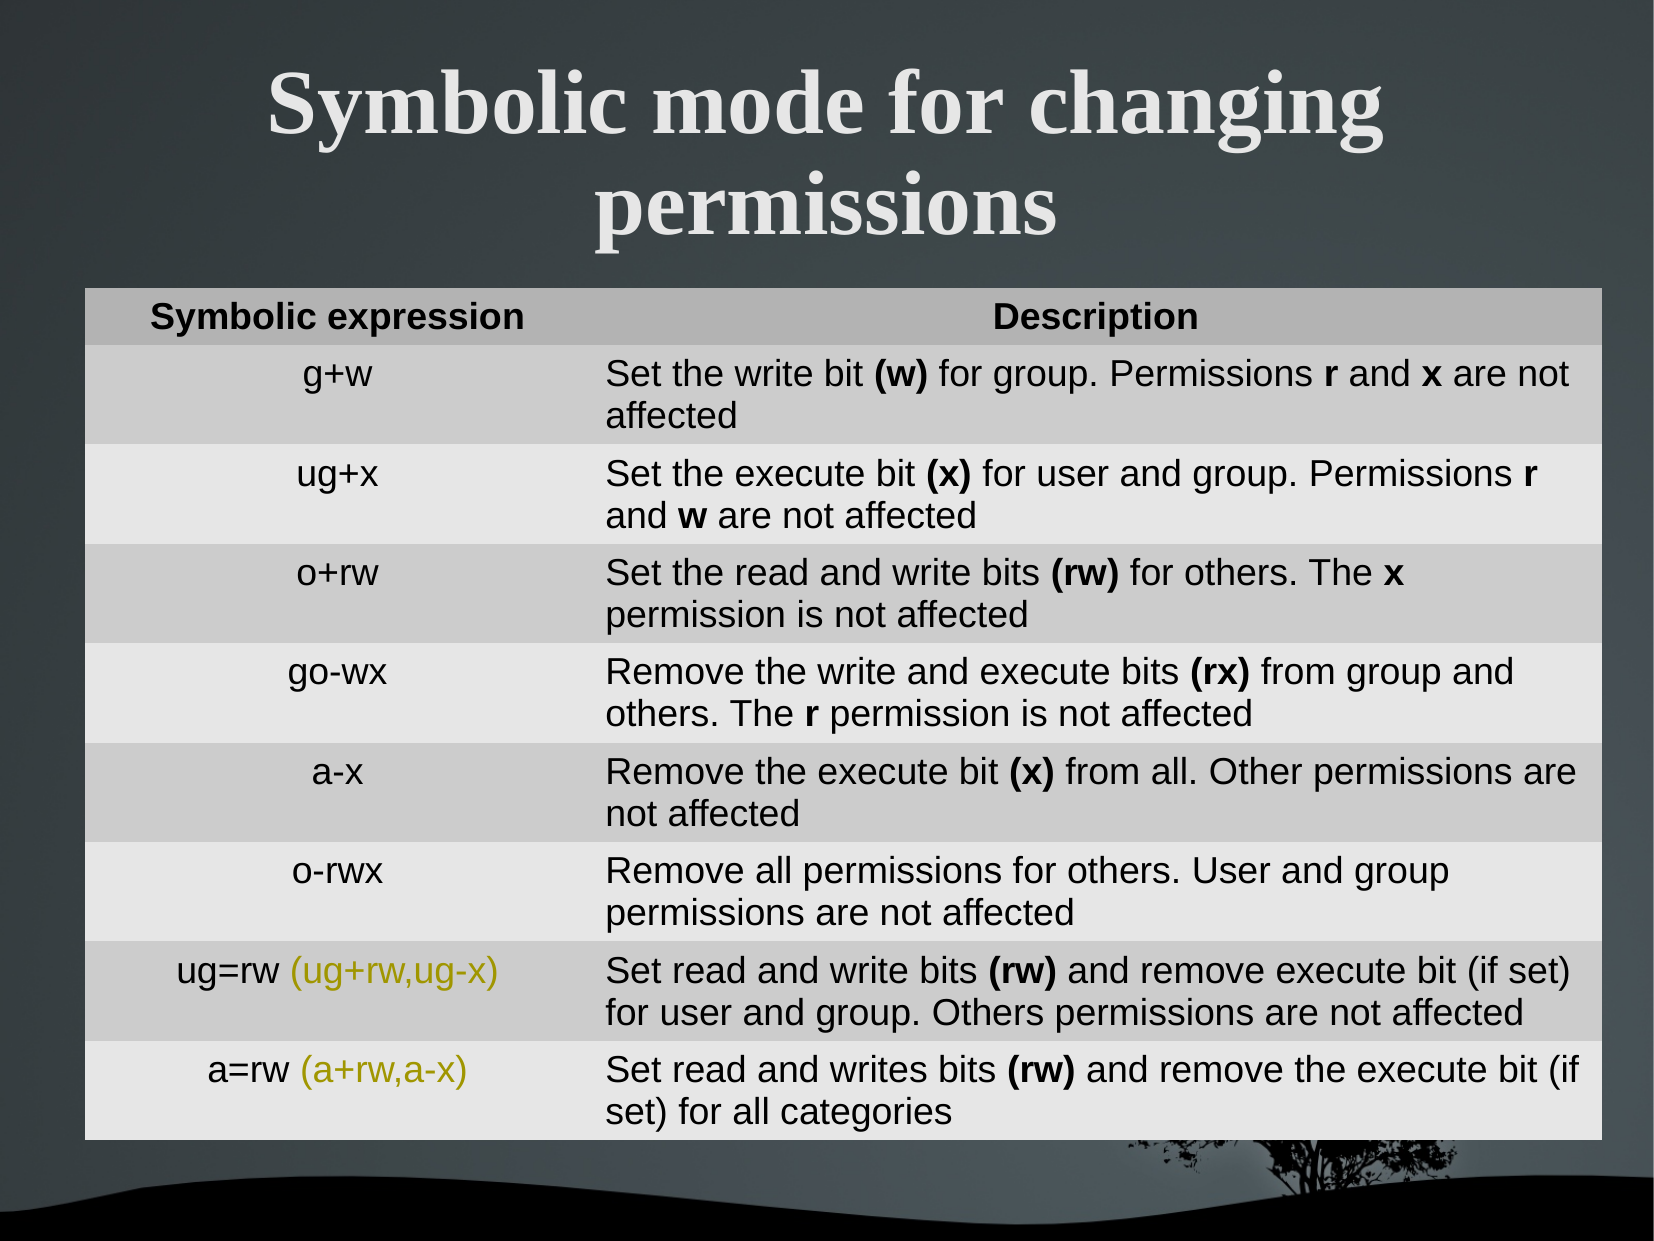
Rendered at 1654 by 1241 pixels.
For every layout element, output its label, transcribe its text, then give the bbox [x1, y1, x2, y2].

table_cell Remove all permissions for others. User and group permissions are not affected [591, 842, 1602, 941]
picture [0, 0, 1654, 1241]
table_cell o+rw [85, 544, 591, 643]
table_cell Remove the execute bit (x) from all. Other permissions are not affected [591, 743, 1602, 842]
table_cell ug=rw (ug+rw,ug-x) [85, 941, 591, 1041]
table_cell o-rwx [85, 842, 591, 941]
table_header Symbolic expression [85, 288, 591, 345]
table_cell Set the read and write bits (rw) for others. The x permission is not affected [591, 544, 1602, 643]
table_header Description [591, 288, 1602, 345]
table_cell Set the write bit (w) for group. Permissions r and x are not affected [591, 345, 1602, 444]
table_cell ug+x [85, 444, 591, 544]
table_cell a=rw (a+rw,a-x) [85, 1041, 591, 1140]
table_cell Set the execute bit (x) for user and group. Permissions r and w are not affected [591, 444, 1602, 544]
title Symbolic mode for changing permissions [82, 33, 1571, 273]
table_cell Set read and write bits (rw) and remove execute bit (if set) for user and group. Others permissions are not affected [591, 941, 1602, 1041]
table_cell Set read and writes bits (rw) and remove the execute bit (if set) for all categories [591, 1041, 1602, 1140]
table_cell g+w [85, 345, 591, 444]
table_cell Remove the write and execute bits (rx) from group and others. The r permission is not affected [591, 643, 1602, 743]
table_cell go-wx [85, 643, 591, 743]
table_cell a-x [85, 743, 591, 842]
